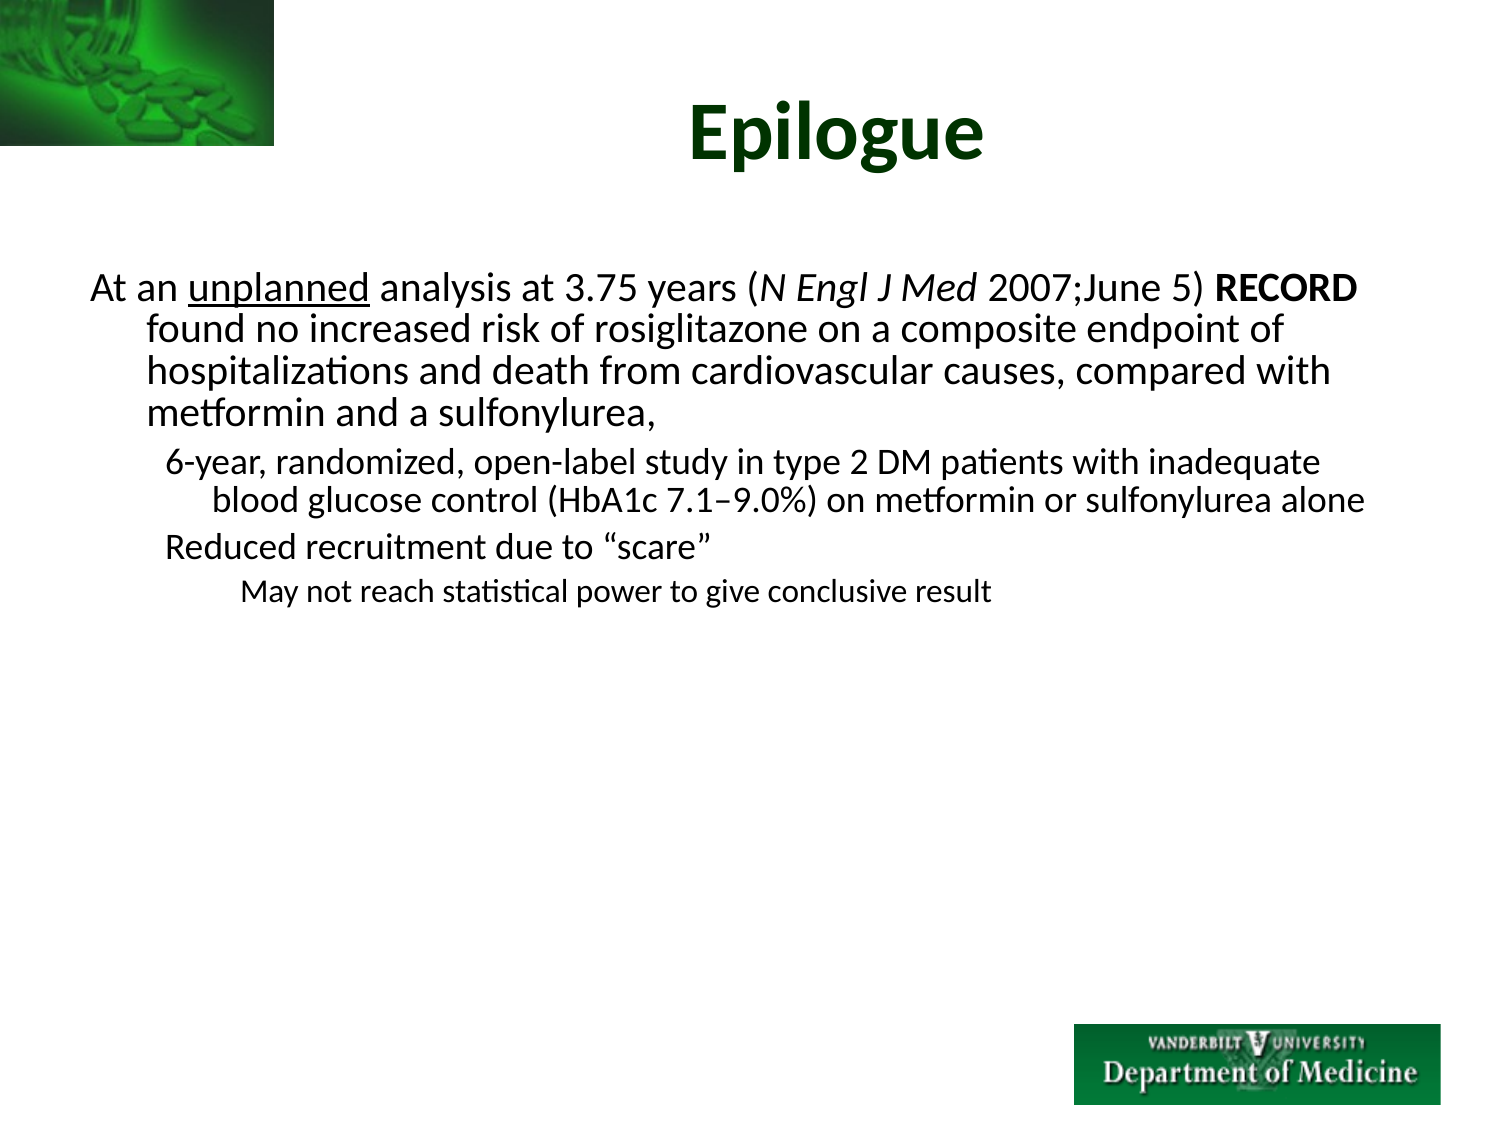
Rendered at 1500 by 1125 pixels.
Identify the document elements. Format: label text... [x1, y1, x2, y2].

list At an unplanned analysis at 3.75 years (N Engl J Med 2007;June 5) RECORD found no increased risk of rosiglitazone on a composite endpoint of hospitalizations and death from cardiovascular causes, compared with metformin and a sulfonylurea, 6-year, randomized, open-label study in type 2 DM patients with inadequate blood glucose control (HbA1c 7.1–9.0%) on metformin or sulfonylurea alone Reduced recruitment due to “scare” May not reach statistical power to give conclusive result [75, 262, 1426, 1006]
picture [1074, 1024, 1441, 1105]
title Epilogue [224, 45, 1450, 233]
picture [0, 0, 274, 146]
